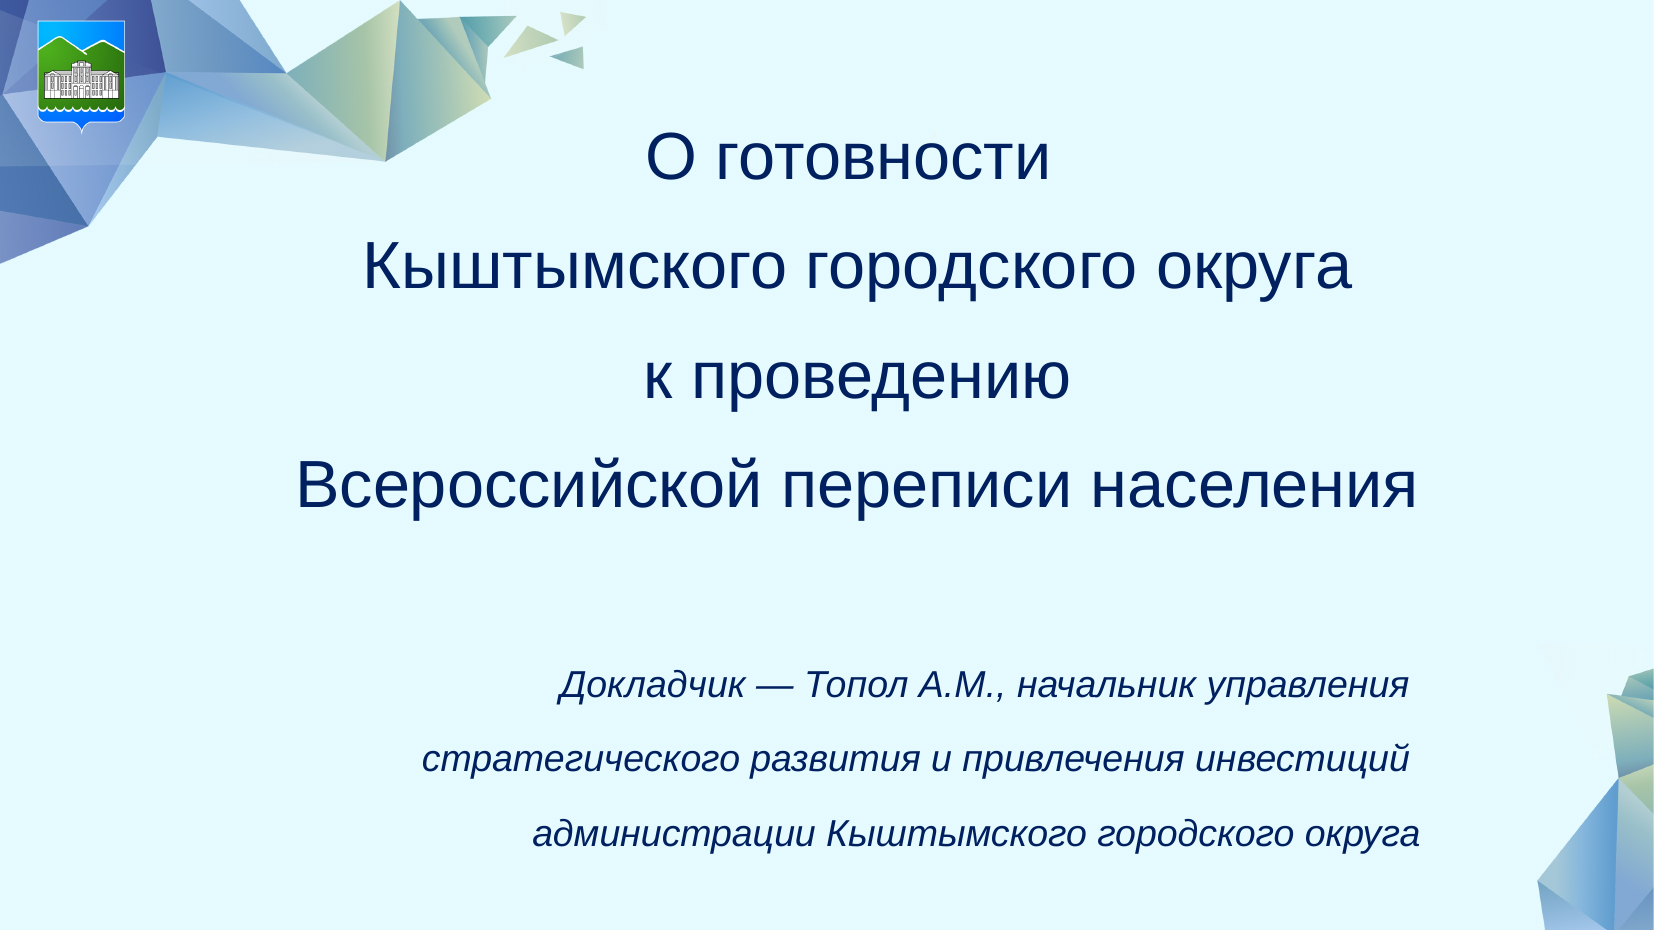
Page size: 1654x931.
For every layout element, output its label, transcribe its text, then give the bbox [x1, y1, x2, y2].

subtitle О готовности Кыштымского городского округа к проведению Всероссийской переписи населения Докладчик — Топол А.М., начальник управления стратегического развития и привлечения инвестиций администрации Кыштымского городского округа [295, 109, 1654, 857]
picture [0, 0, 1654, 931]
